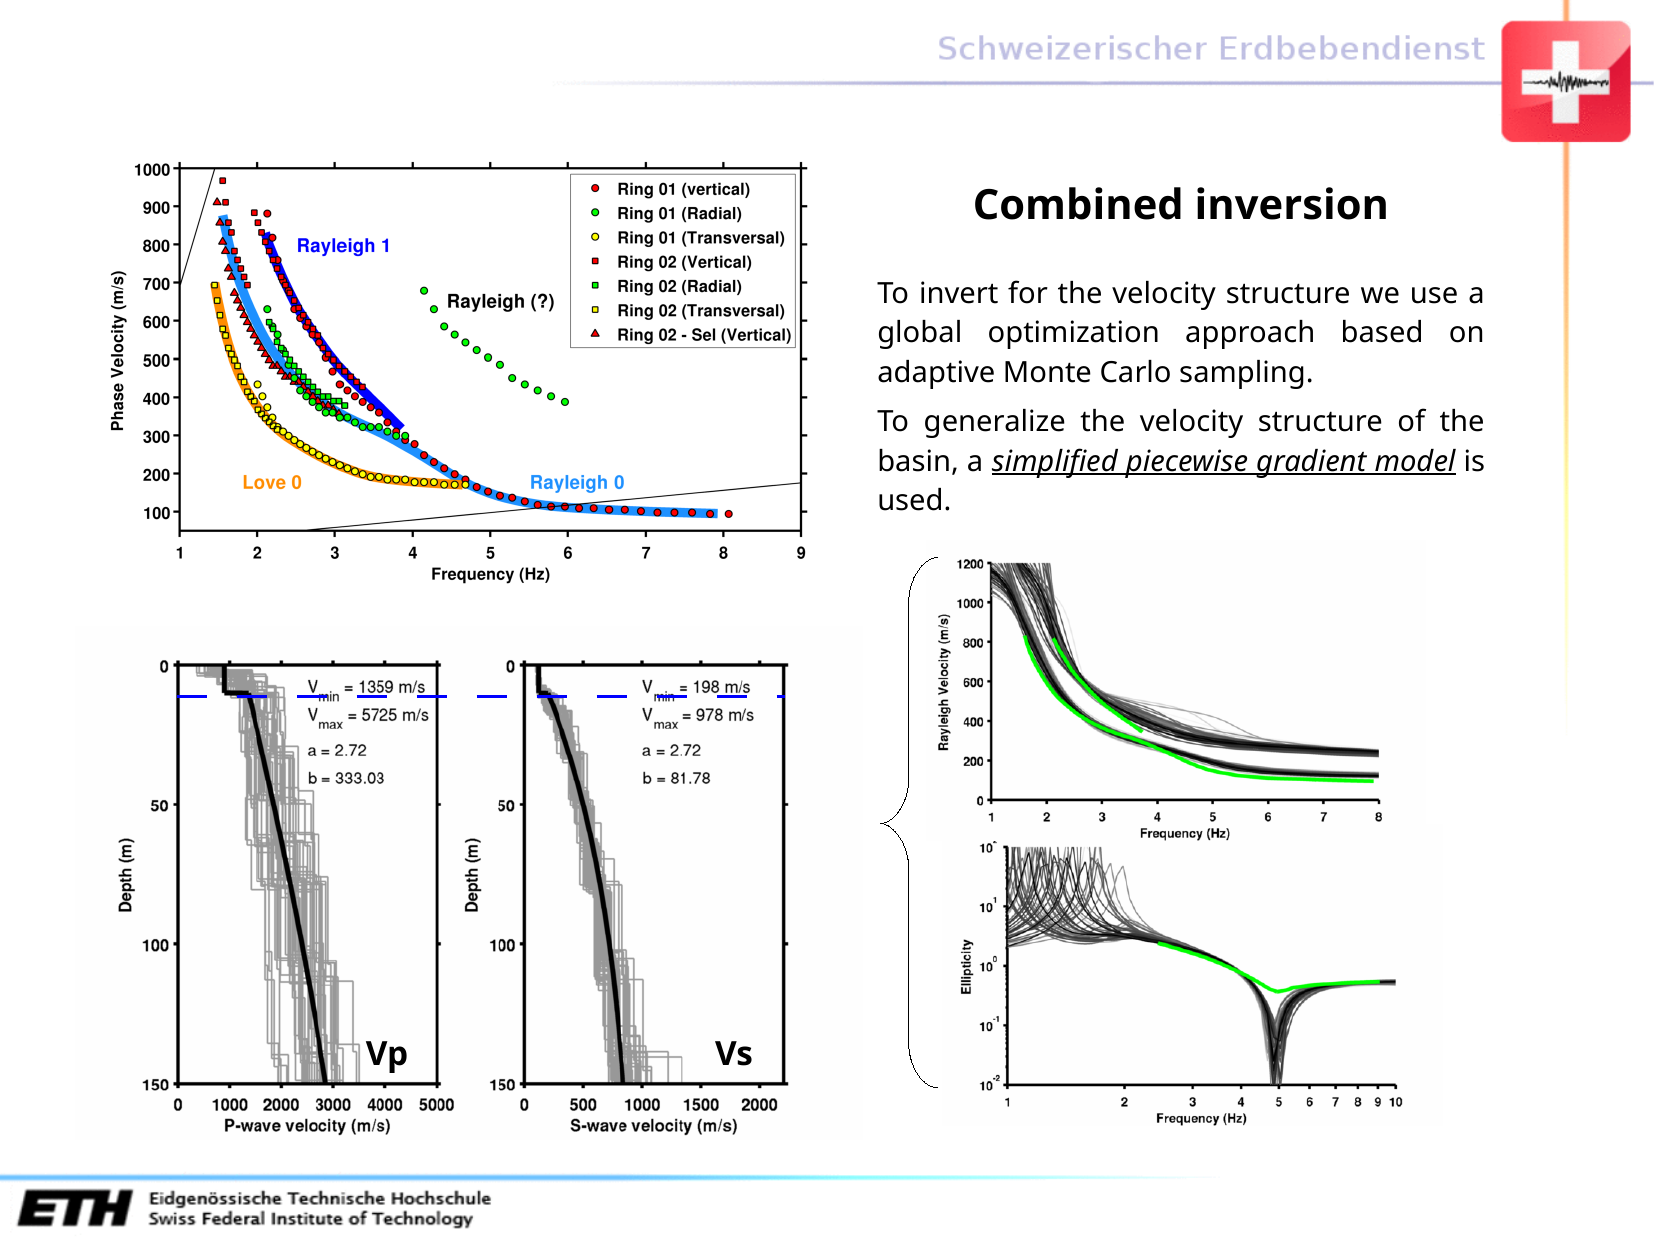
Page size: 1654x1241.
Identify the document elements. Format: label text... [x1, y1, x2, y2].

text_box Vp [342, 1022, 432, 1082]
picture [0, 0, 1654, 1241]
text_box Vs [689, 1022, 779, 1081]
text_box To generalize the velocity structure of the basin, a simplified piecewise gradient model is used. [862, 393, 1501, 484]
text_box Combined inversion To invert for the velocity structure we use a global optimization approach based on adaptive Monte Carlo sampling. [862, 167, 1501, 393]
